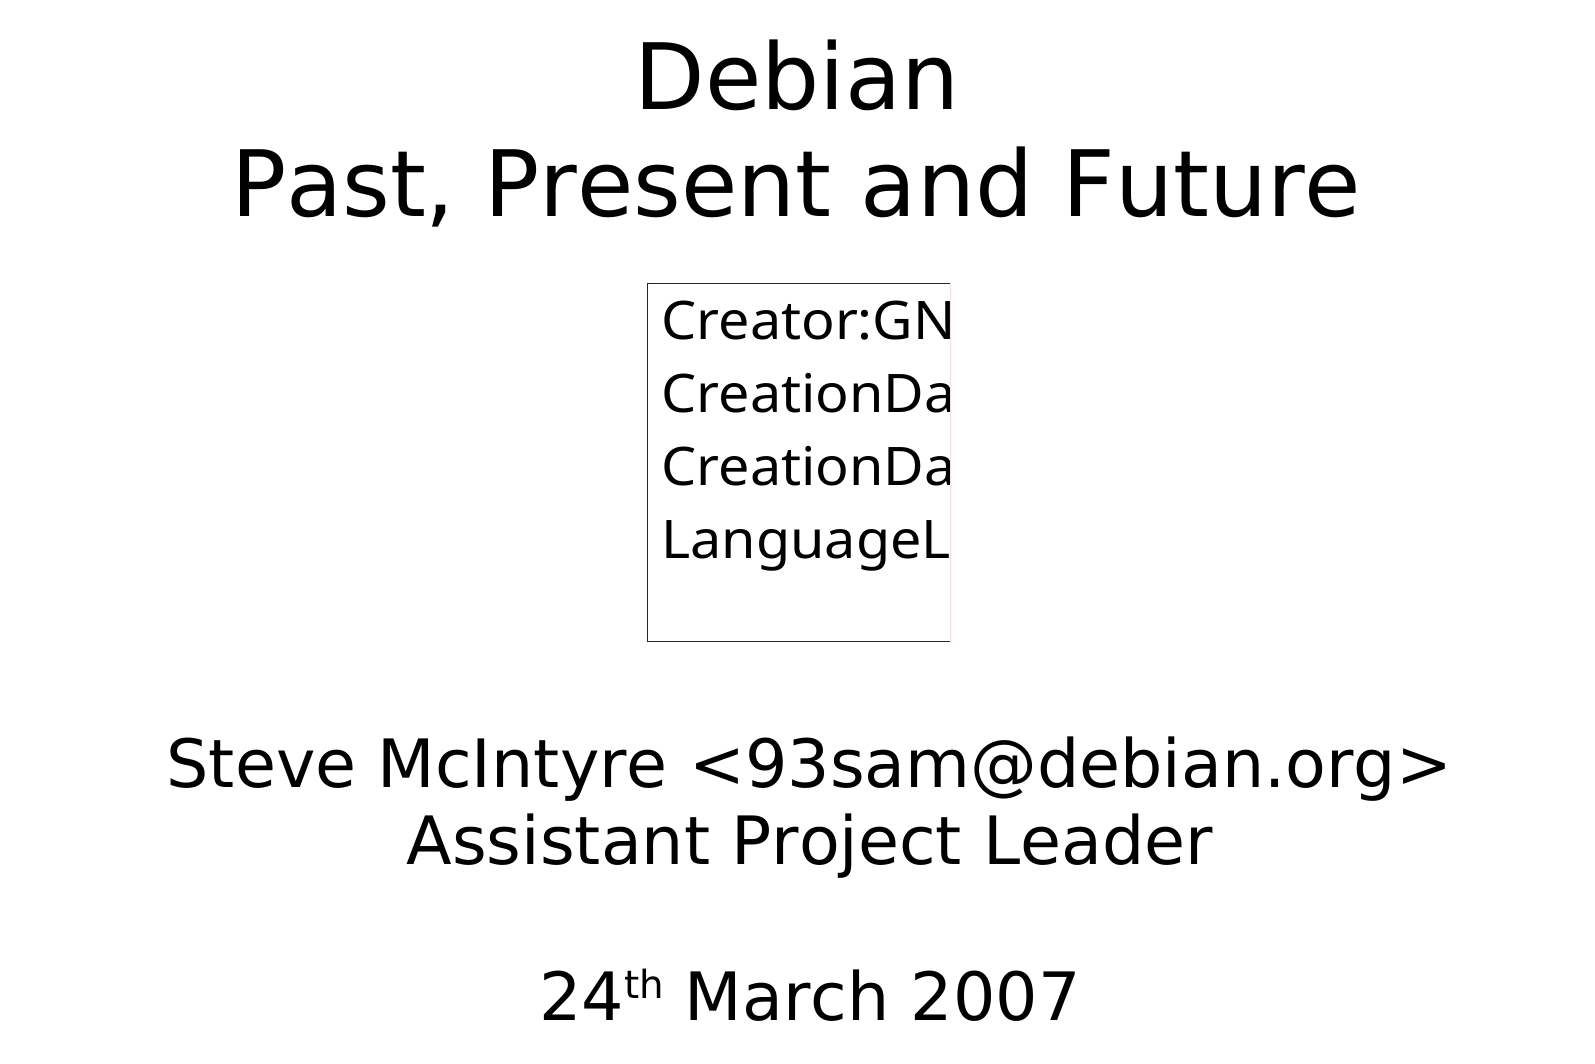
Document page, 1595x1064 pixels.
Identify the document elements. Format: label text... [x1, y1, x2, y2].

title Debian Past, Present and Future [79, 24, 1515, 239]
subtitle Steve McIntyre <93sam@debian.org> Assistant Project Leader 24th March 2007 [75, 630, 1510, 1064]
picture [643, 280, 951, 642]
